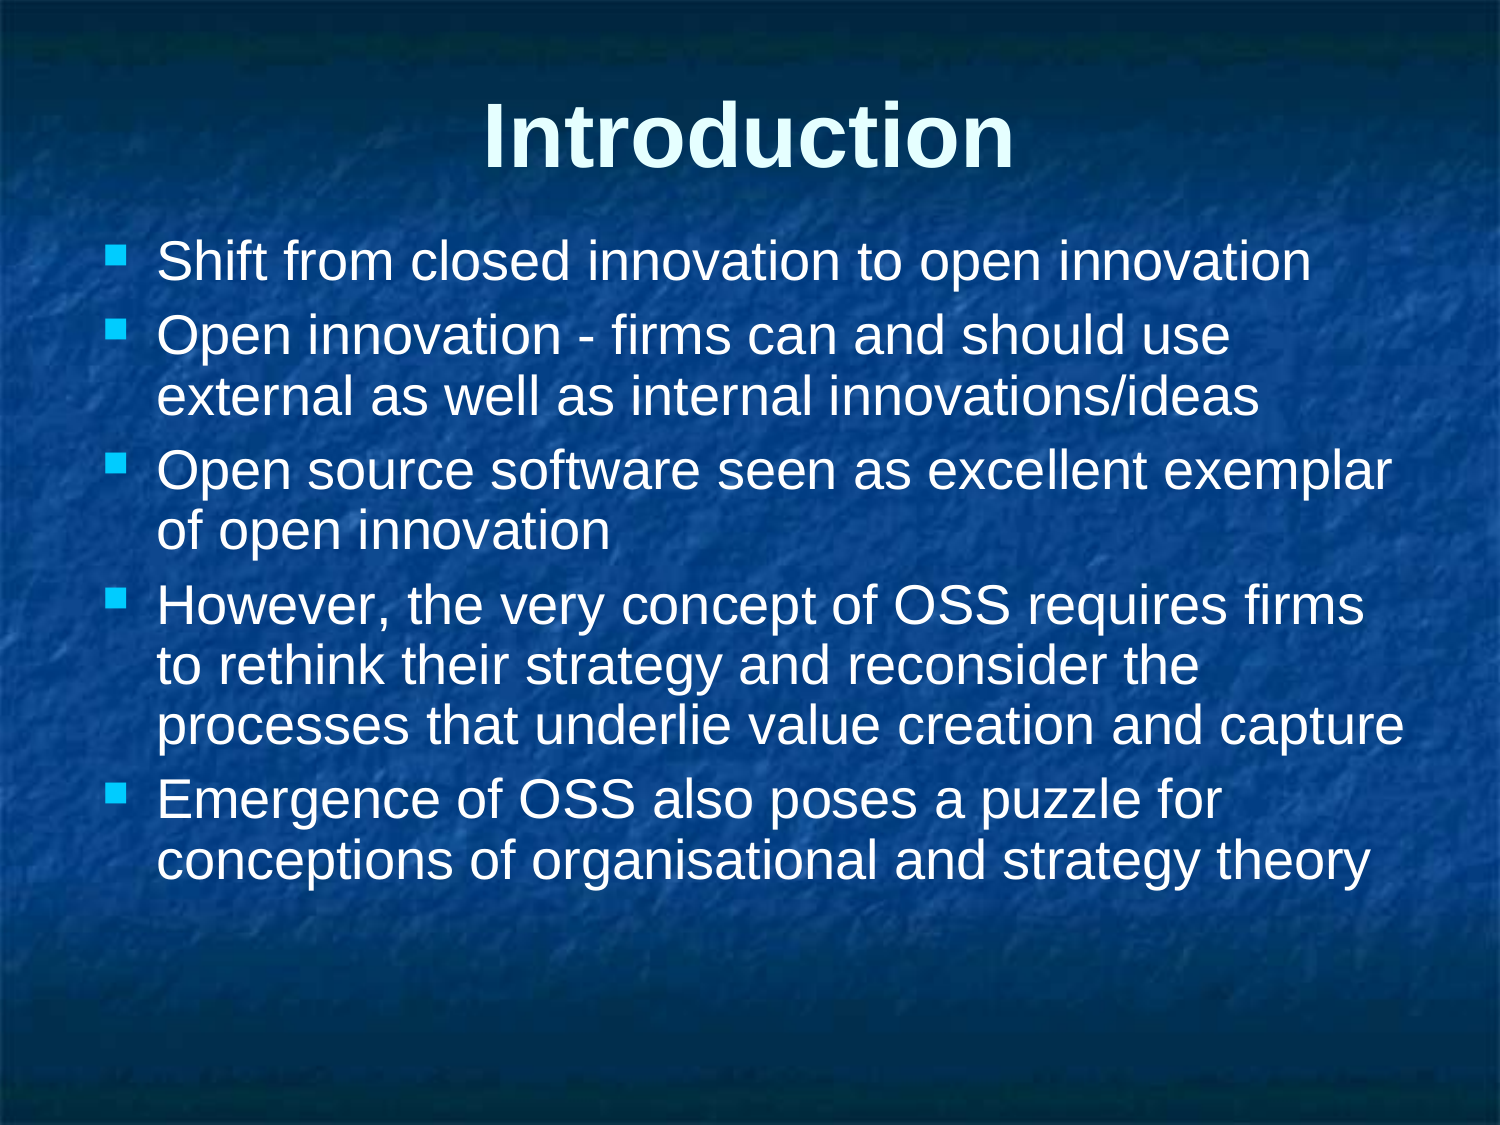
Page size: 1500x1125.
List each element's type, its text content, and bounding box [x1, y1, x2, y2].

list Shift from closed innovation to open innovation Open innovation - firms can and should use external as well as internal innovations/ideas Open source software seen as excellent exemplar of open innovation However, the very concept of OSS requires firms to rethink their strategy and reconsider the processes that underlie value creation and capture Emergence of OSS also poses a puzzle for conceptions of organisational and strategy theory [87, 224, 1438, 951]
picture [0, 0, 1500, 1125]
title Introduction [75, 62, 1426, 201]
